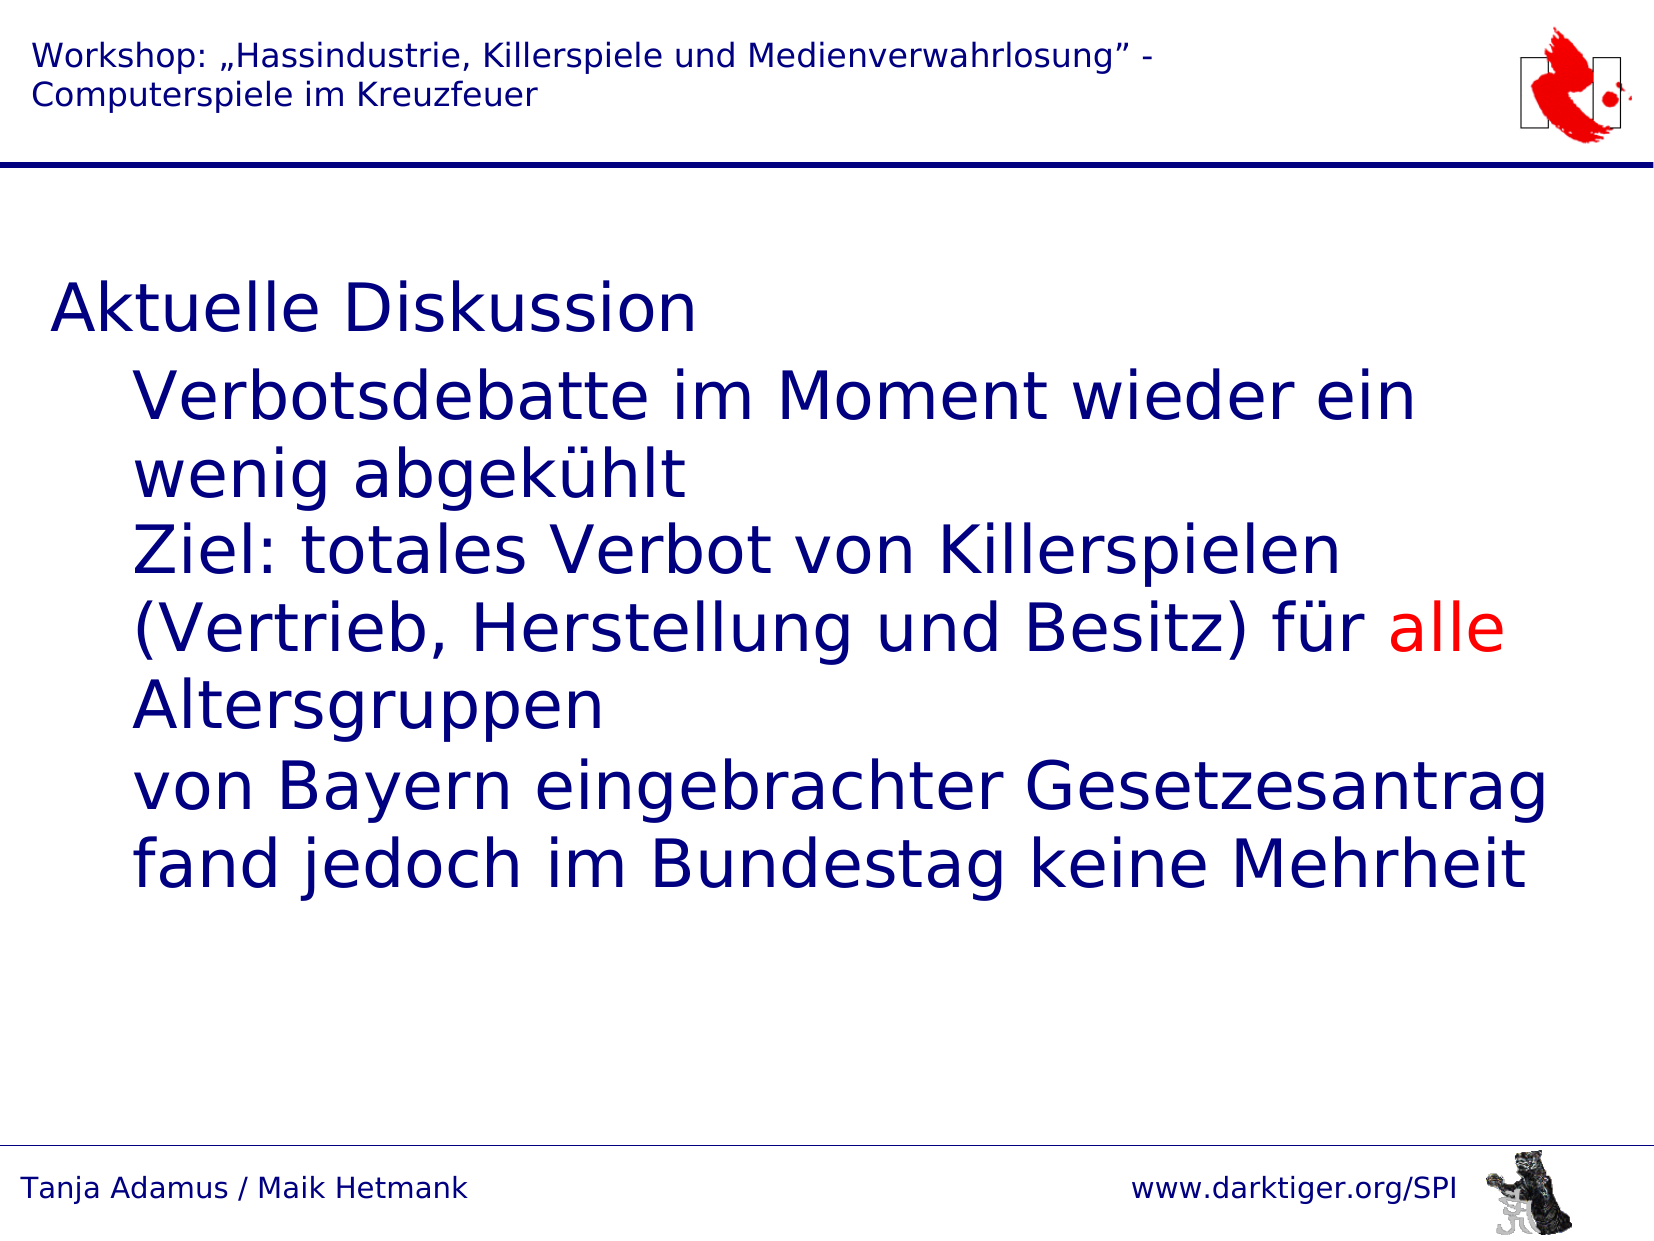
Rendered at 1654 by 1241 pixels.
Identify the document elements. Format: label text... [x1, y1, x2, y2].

picture [1503, 16, 1632, 148]
text_box Aktuelle Diskussion [35, 261, 1565, 355]
text_box Workshop: „Hassindustrie, Killerspiele und Medienverwahrlosung” - Computerspiele im Kreuzfeuer [16, 29, 1418, 178]
text_box von Bayern eingebrachter Gesetzesantrag fand jedoch im Bundestag keine Mehrheit [118, 740, 1625, 911]
text_box Ziel: totales Verbot von Killerspielen (Vertrieb, Herstellung und Besitz) für alle Altersgruppen [118, 503, 1625, 740]
text_box Verbotsdebatte im Moment wieder ein wenig abgekühlt [118, 350, 1625, 503]
picture [1486, 1150, 1572, 1235]
